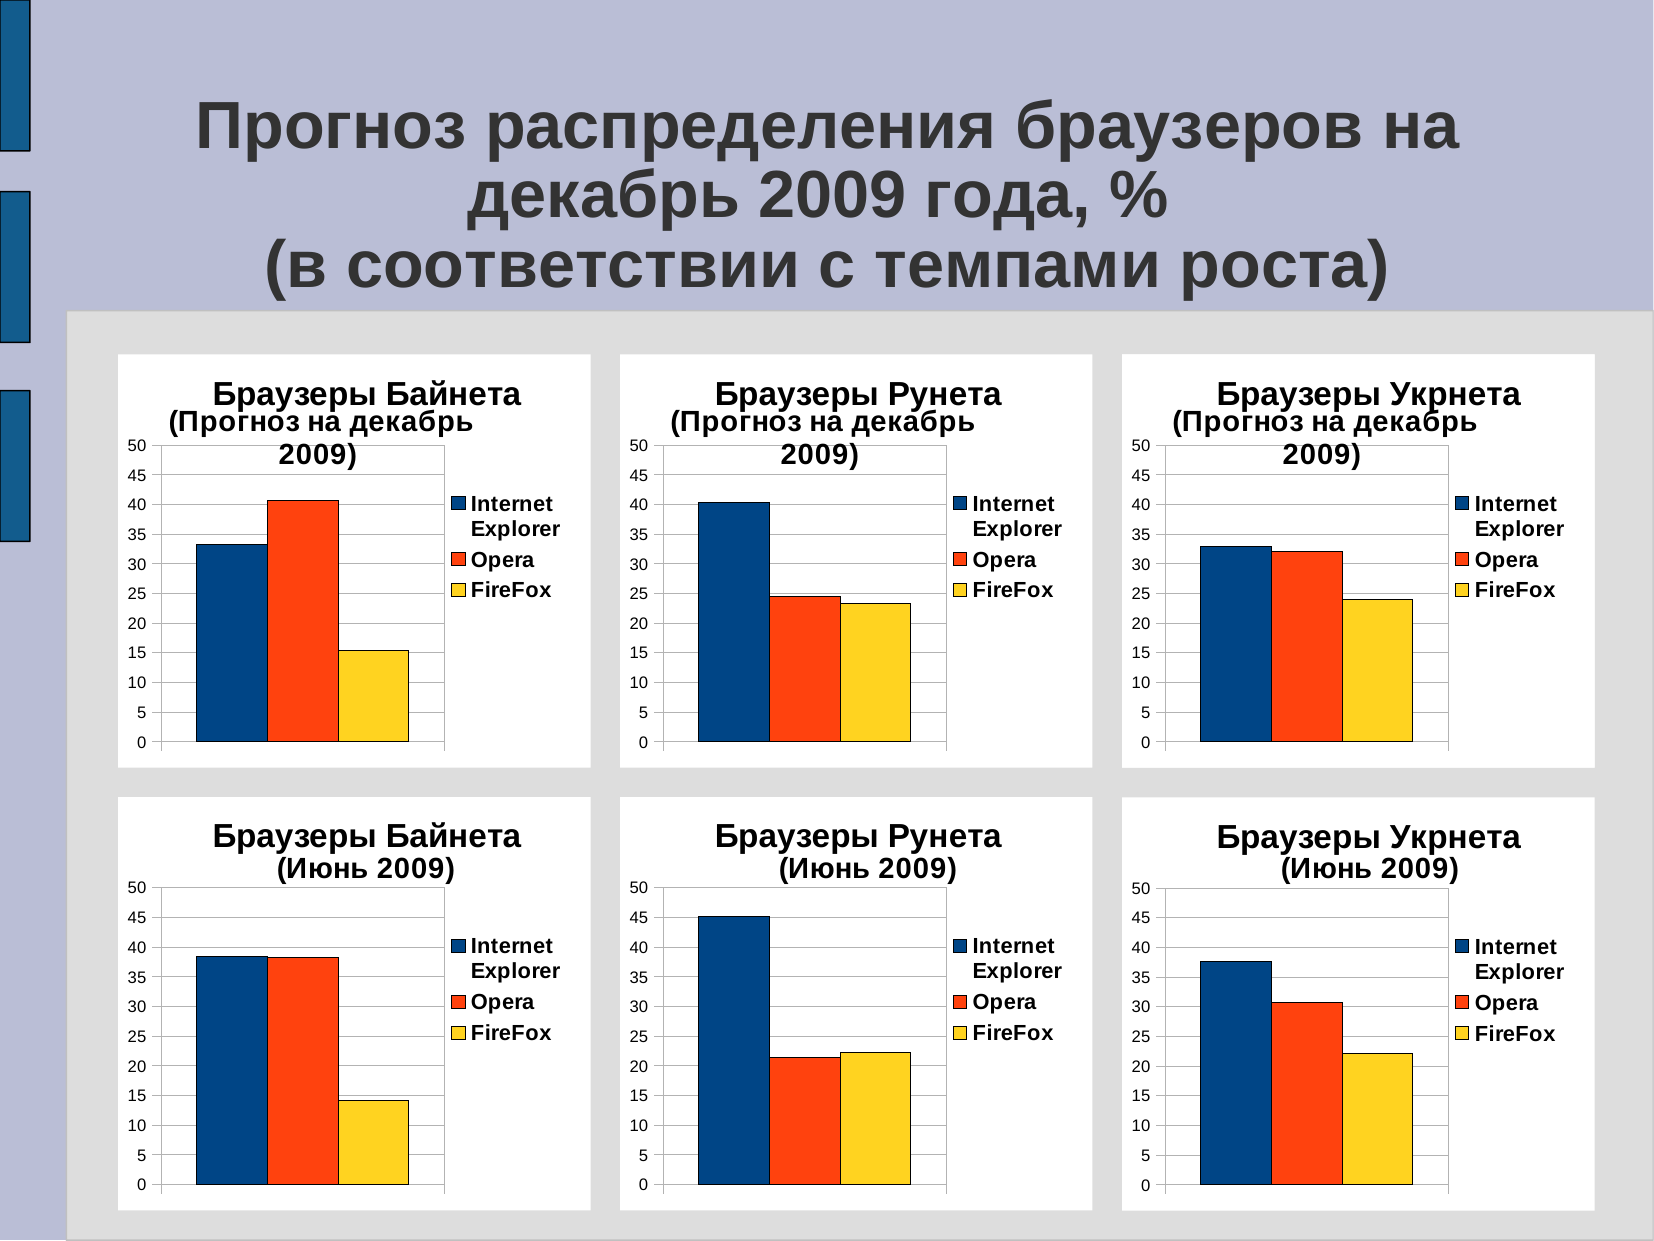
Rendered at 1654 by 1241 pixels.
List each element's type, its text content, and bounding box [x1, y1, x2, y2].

chart [620, 354, 1093, 768]
chart [1122, 797, 1595, 1211]
chart [620, 797, 1093, 1211]
title Прогноз распределения браузеров на декабрь 2009 года, % (в соответствии с темпами роста) [121, 80, 1534, 309]
chart [1122, 354, 1595, 768]
chart [118, 797, 591, 1211]
chart [118, 354, 591, 768]
